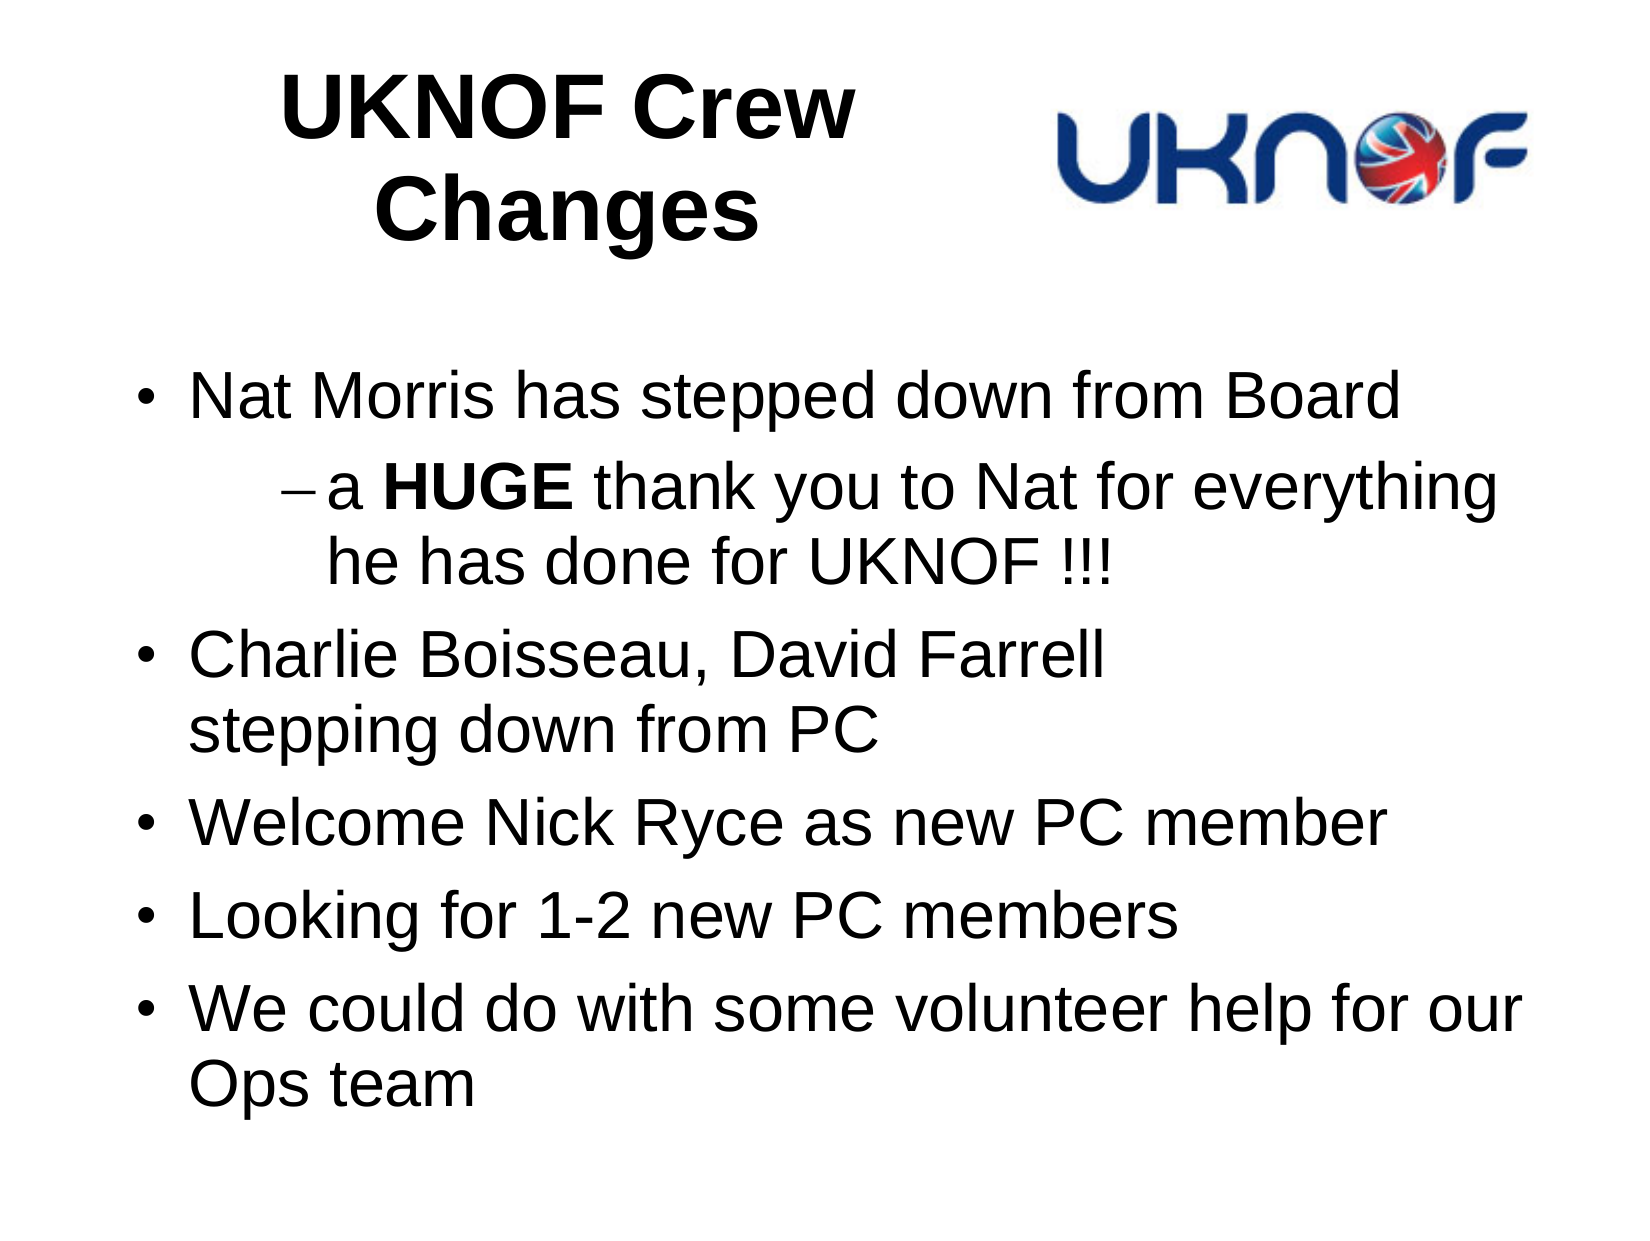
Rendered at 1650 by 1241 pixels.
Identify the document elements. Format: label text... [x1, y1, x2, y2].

title UKNOF Crew Changes [123, 37, 1013, 279]
picture [1050, 93, 1536, 225]
list Nat Morris has stepped down from Board a HUGE thank you to Nat for everything he has done for UKNOF !!! Charlie Boisseau, David Farrell stepping down from PC Welcome Nick Ryce as new PC member Looking for 1-2 new PC members We could do with some volunteer help for our Ops team [75, 358, 1576, 1121]
